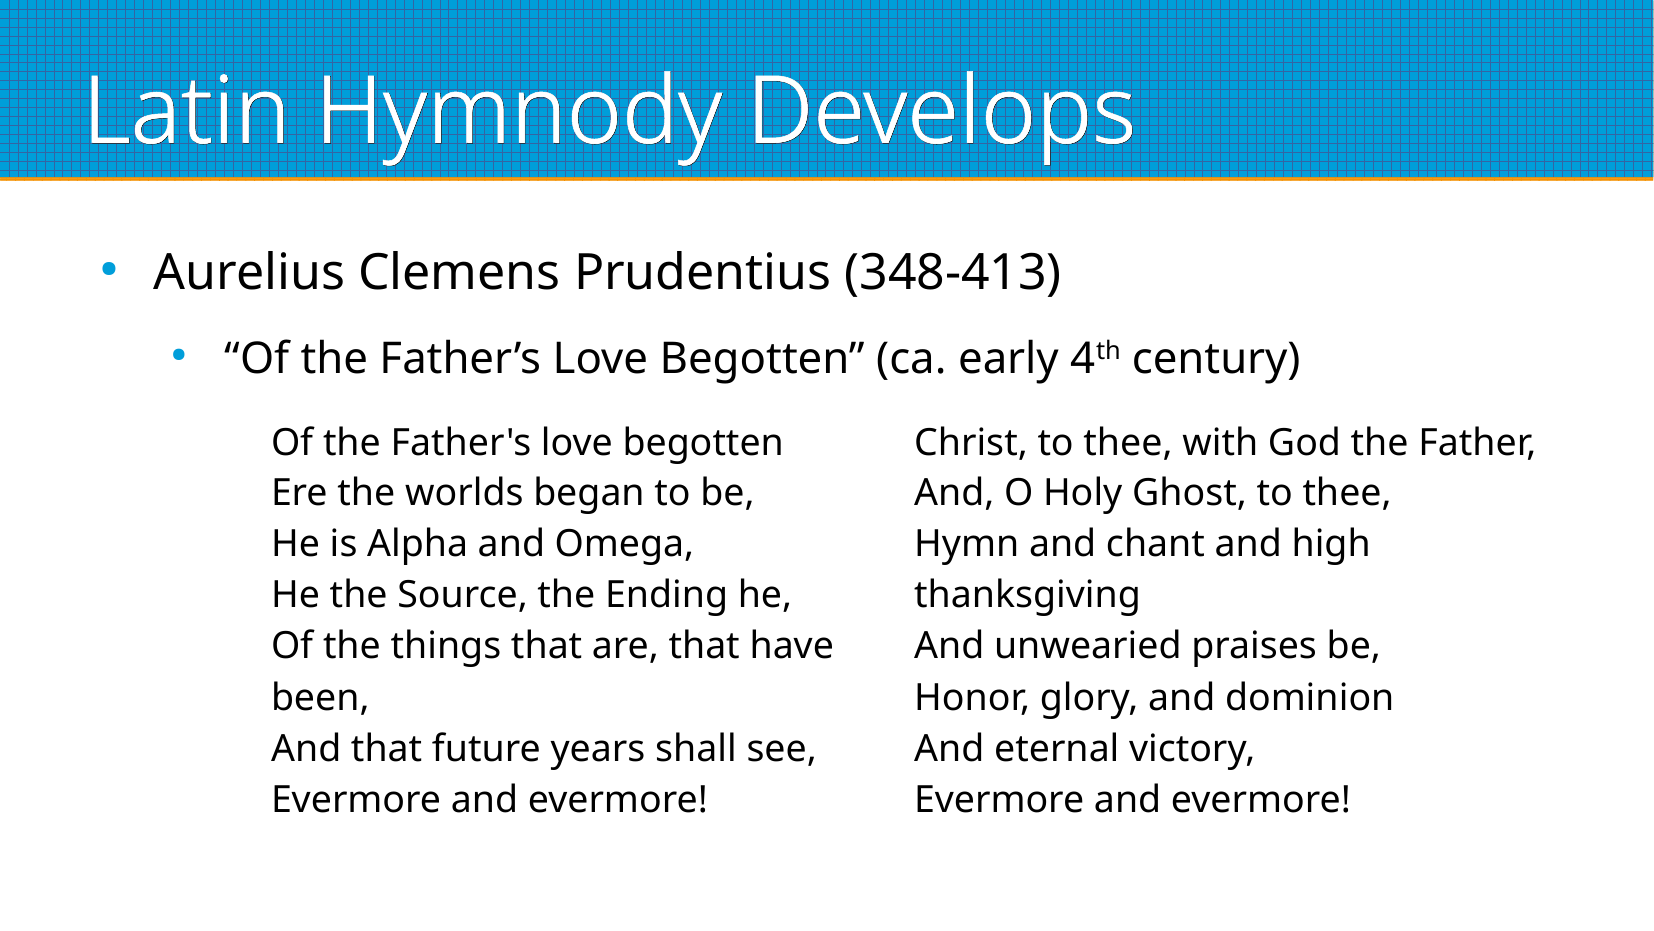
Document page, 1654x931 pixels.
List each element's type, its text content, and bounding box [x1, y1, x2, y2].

title Latin Hymnody Develops [82, 14, 1571, 171]
table_header Christ, to thee, with God the Father, And, O Holy Ghost, to thee, Hymn and chant and high thanksgiving And unwearied praises be, Honor, glory, and dominion And eternal victory, Evermore and evermore! [900, 408, 1612, 831]
table_cell [900, 832, 1612, 897]
table_header Of the Father's love begotten Ere the worlds began to be, He is Alpha and Omega, He the Source, the Ending he, Of the things that are, that have been, And that future years shall see, Evermore and evermore! [151, 408, 899, 831]
list Aurelius Clemens Prudentius (348-413) “Of the Father’s Love Begotten” (ca. early 4th century) [82, 236, 1613, 863]
table_cell [151, 832, 899, 897]
